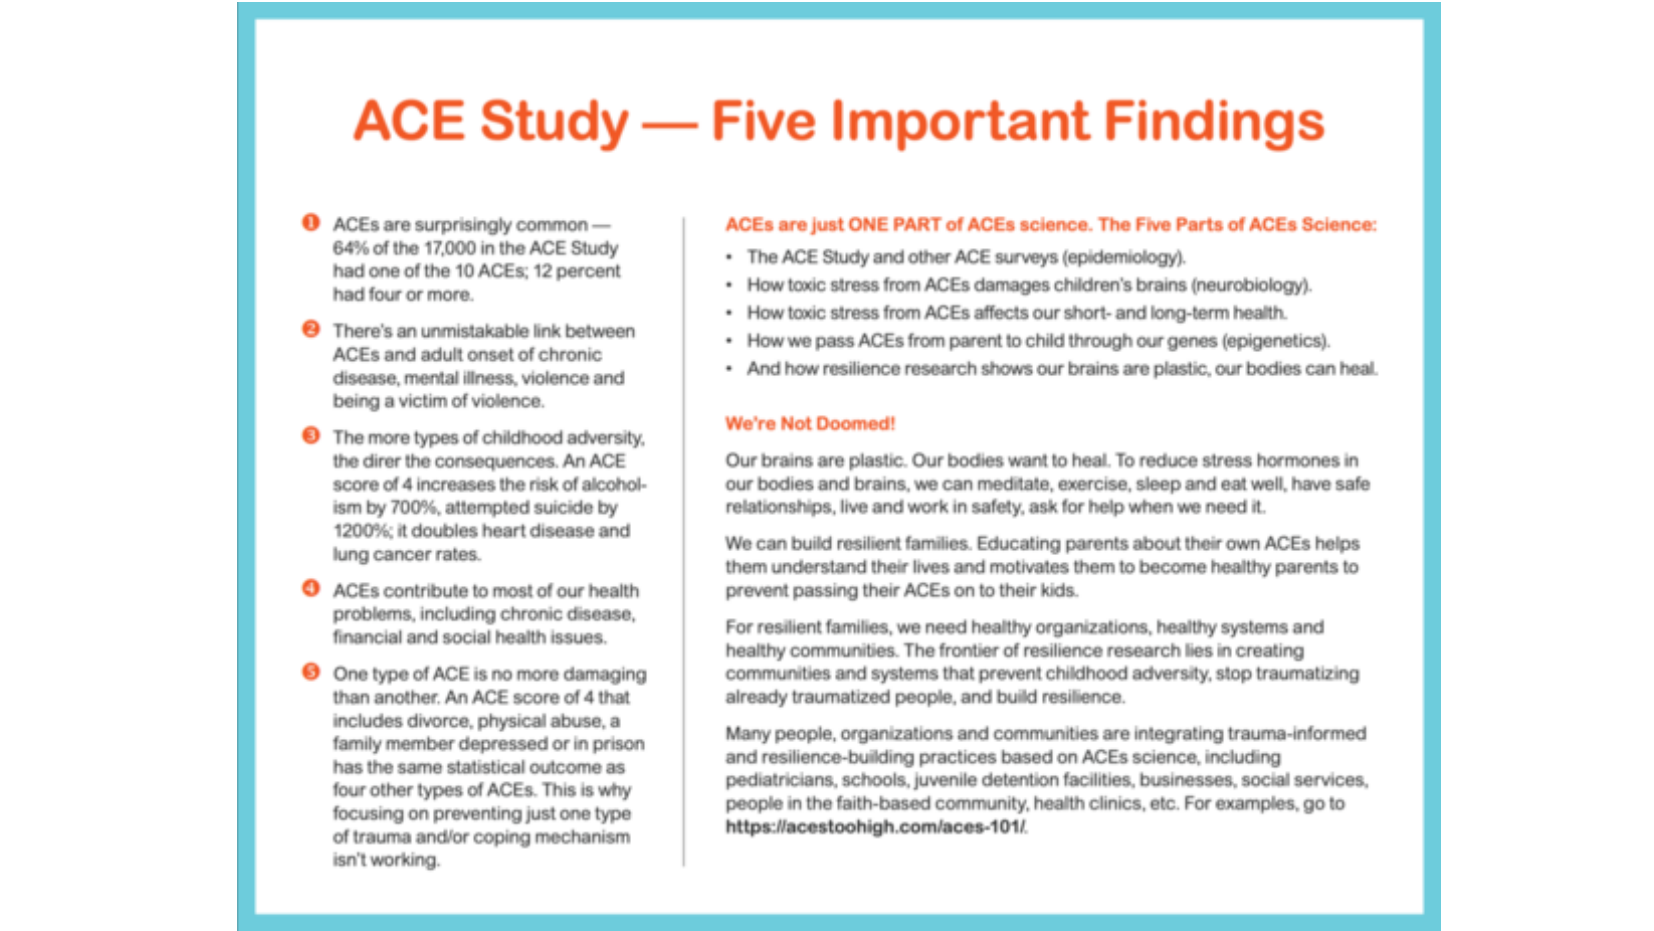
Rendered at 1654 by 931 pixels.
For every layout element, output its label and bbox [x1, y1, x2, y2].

picture [237, 2, 1441, 931]
